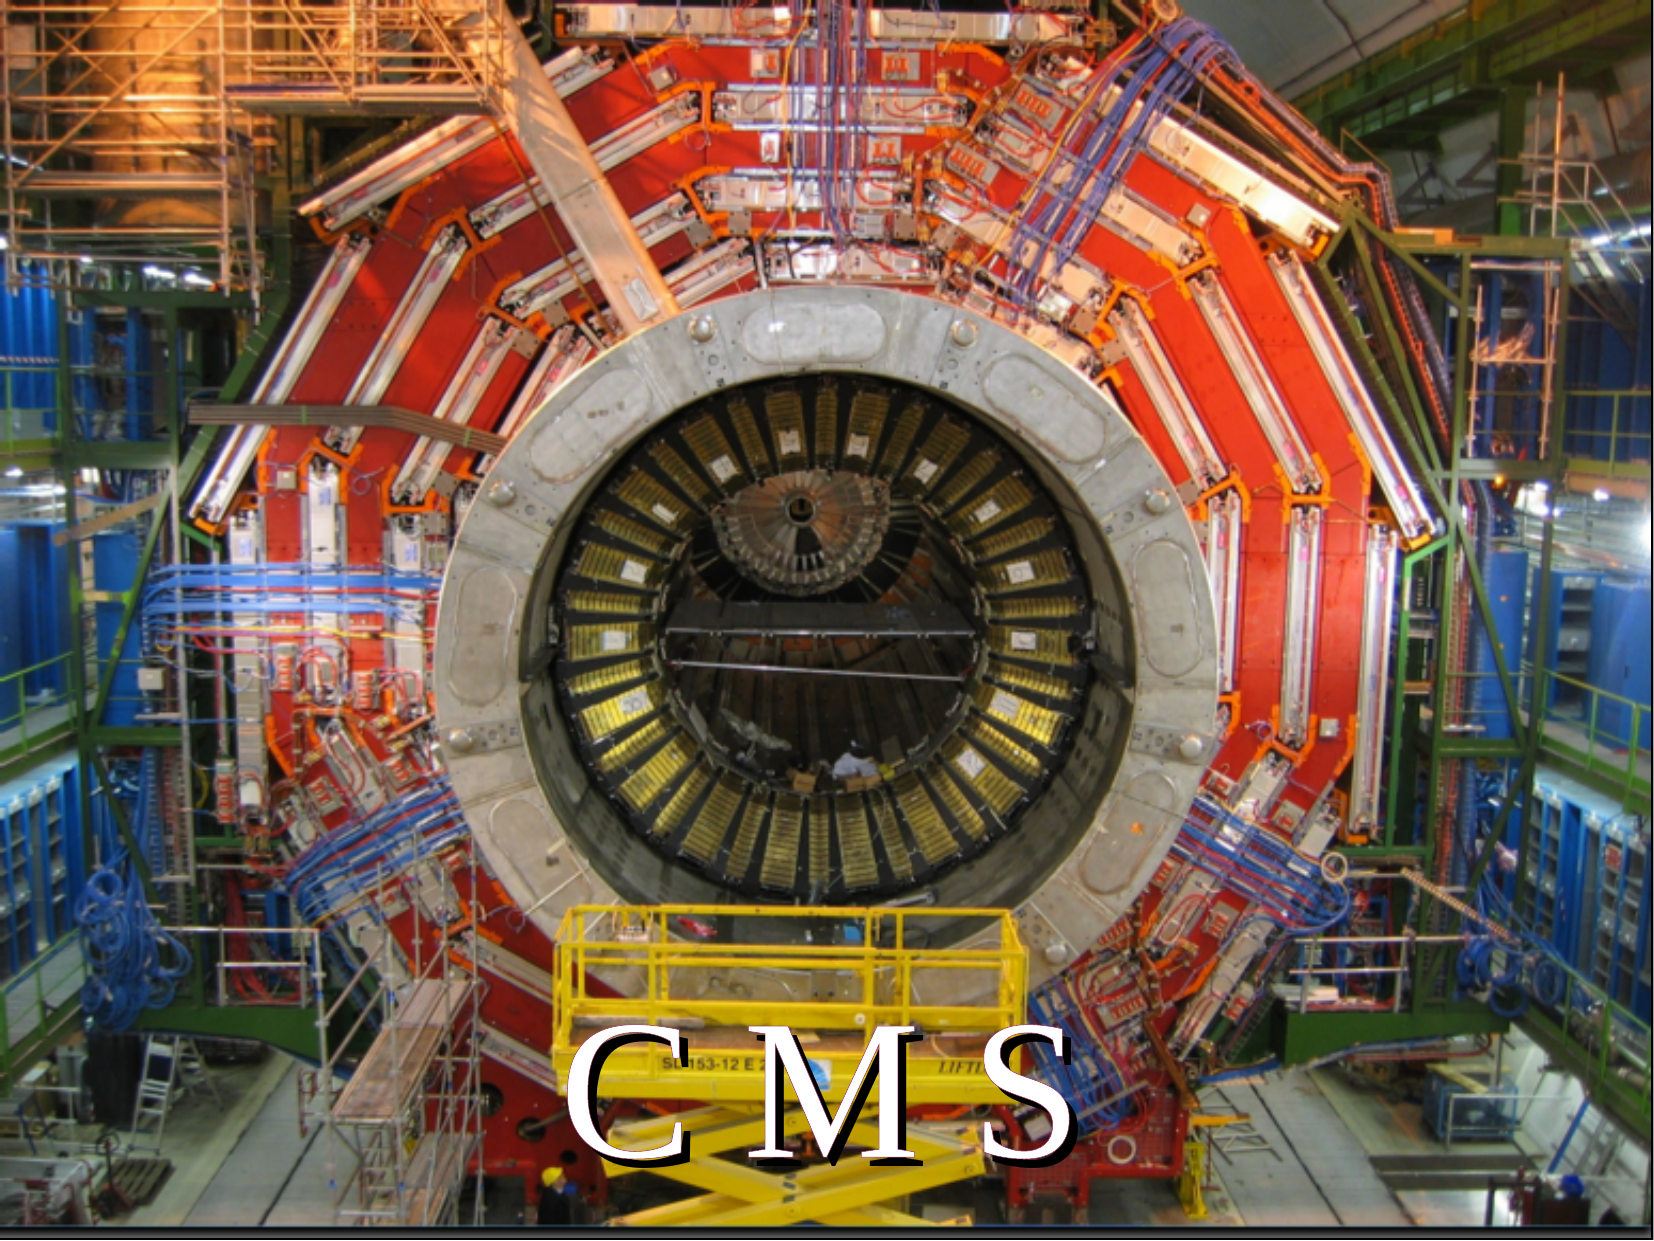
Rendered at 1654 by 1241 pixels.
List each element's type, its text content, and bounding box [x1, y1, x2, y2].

picture [0, 0, 1651, 1238]
text_box C M S [544, 971, 1097, 1208]
